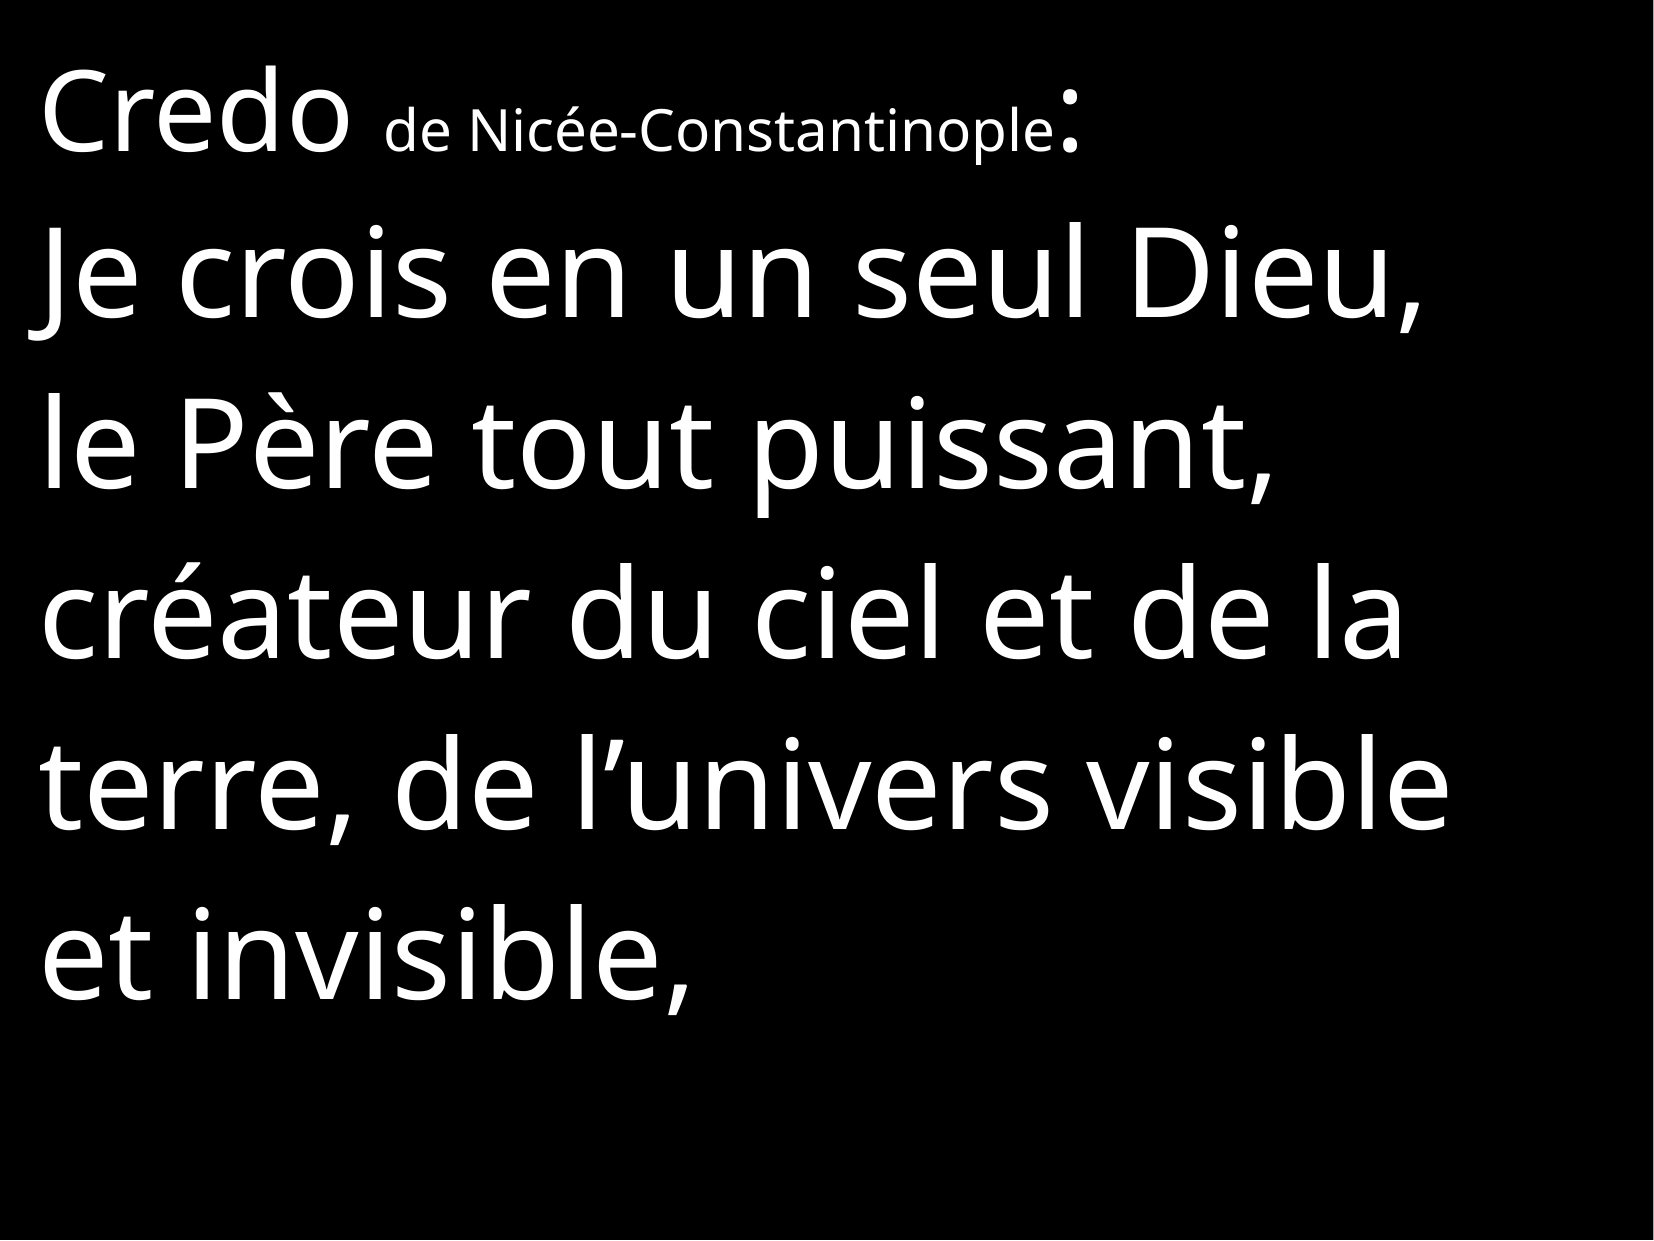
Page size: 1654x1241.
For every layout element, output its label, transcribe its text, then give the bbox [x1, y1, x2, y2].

text_box Credo de Nicée-Constantinople: Je crois en un seul Dieu, le Père tout puissant, créateur du ciel et de la terre, de l’univers visible et invisible, [23, 23, 1607, 1217]
